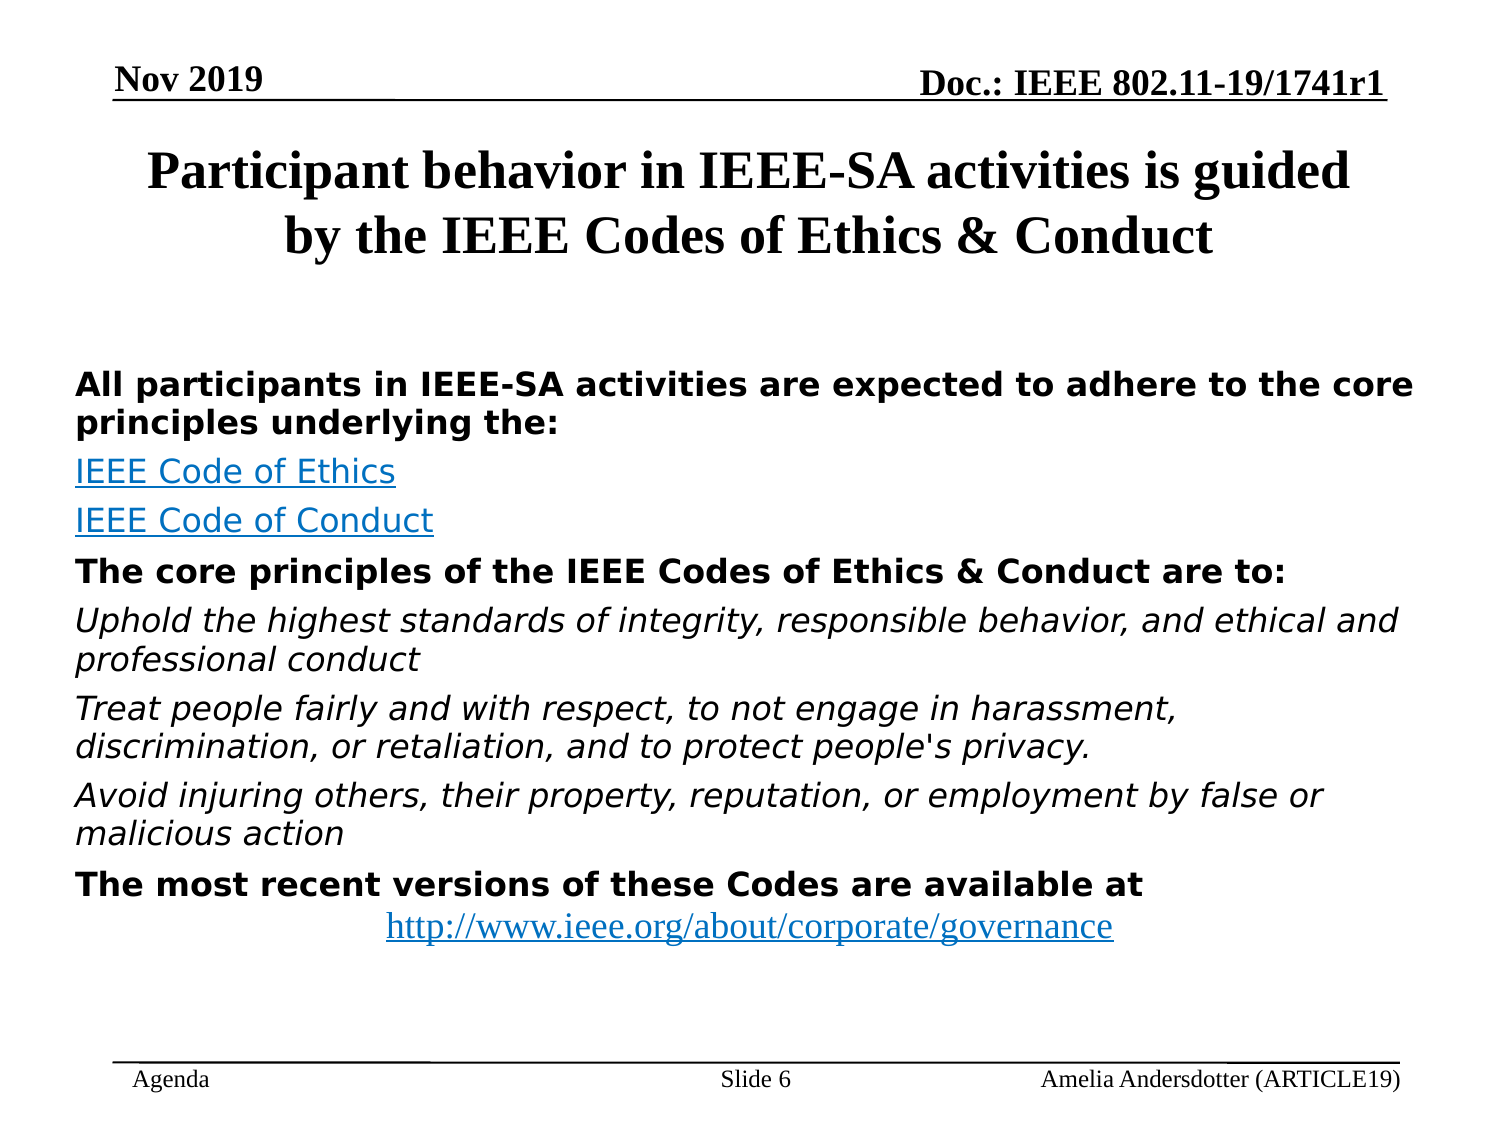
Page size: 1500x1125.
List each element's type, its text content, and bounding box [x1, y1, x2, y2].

text_box Nov 2019 [114, 54, 422, 99]
text_box Amelia Andersdotter (ARTICLE19) [878, 1062, 1401, 1092]
text_box Participant behavior in IEEE-SA activities is guided by the IEEE Codes of Ethics & Conduct [112, 112, 1387, 287]
subtitle All participants in IEEE-SA activities are expected to adhere to the core principles underlying the: IEEE Code of Ethics IEEE Code of Conduct The core principles of the IEEE Codes of Ethics & Conduct are to: Uphold the highest standards of integrity, responsible behavior, and ethical and professional conduct Treat people fairly and with respect, to not engage in harassment, discrimination, or retaliation, and to protect people's privacy. Avoid injuring others, their property, reputation, or employment by false or malicious action The most recent versions of these Codes are available at http://www.ieee.org/about/corporate/governance [75, 367, 1425, 945]
text_box Slide <number> [712, 1062, 799, 1122]
